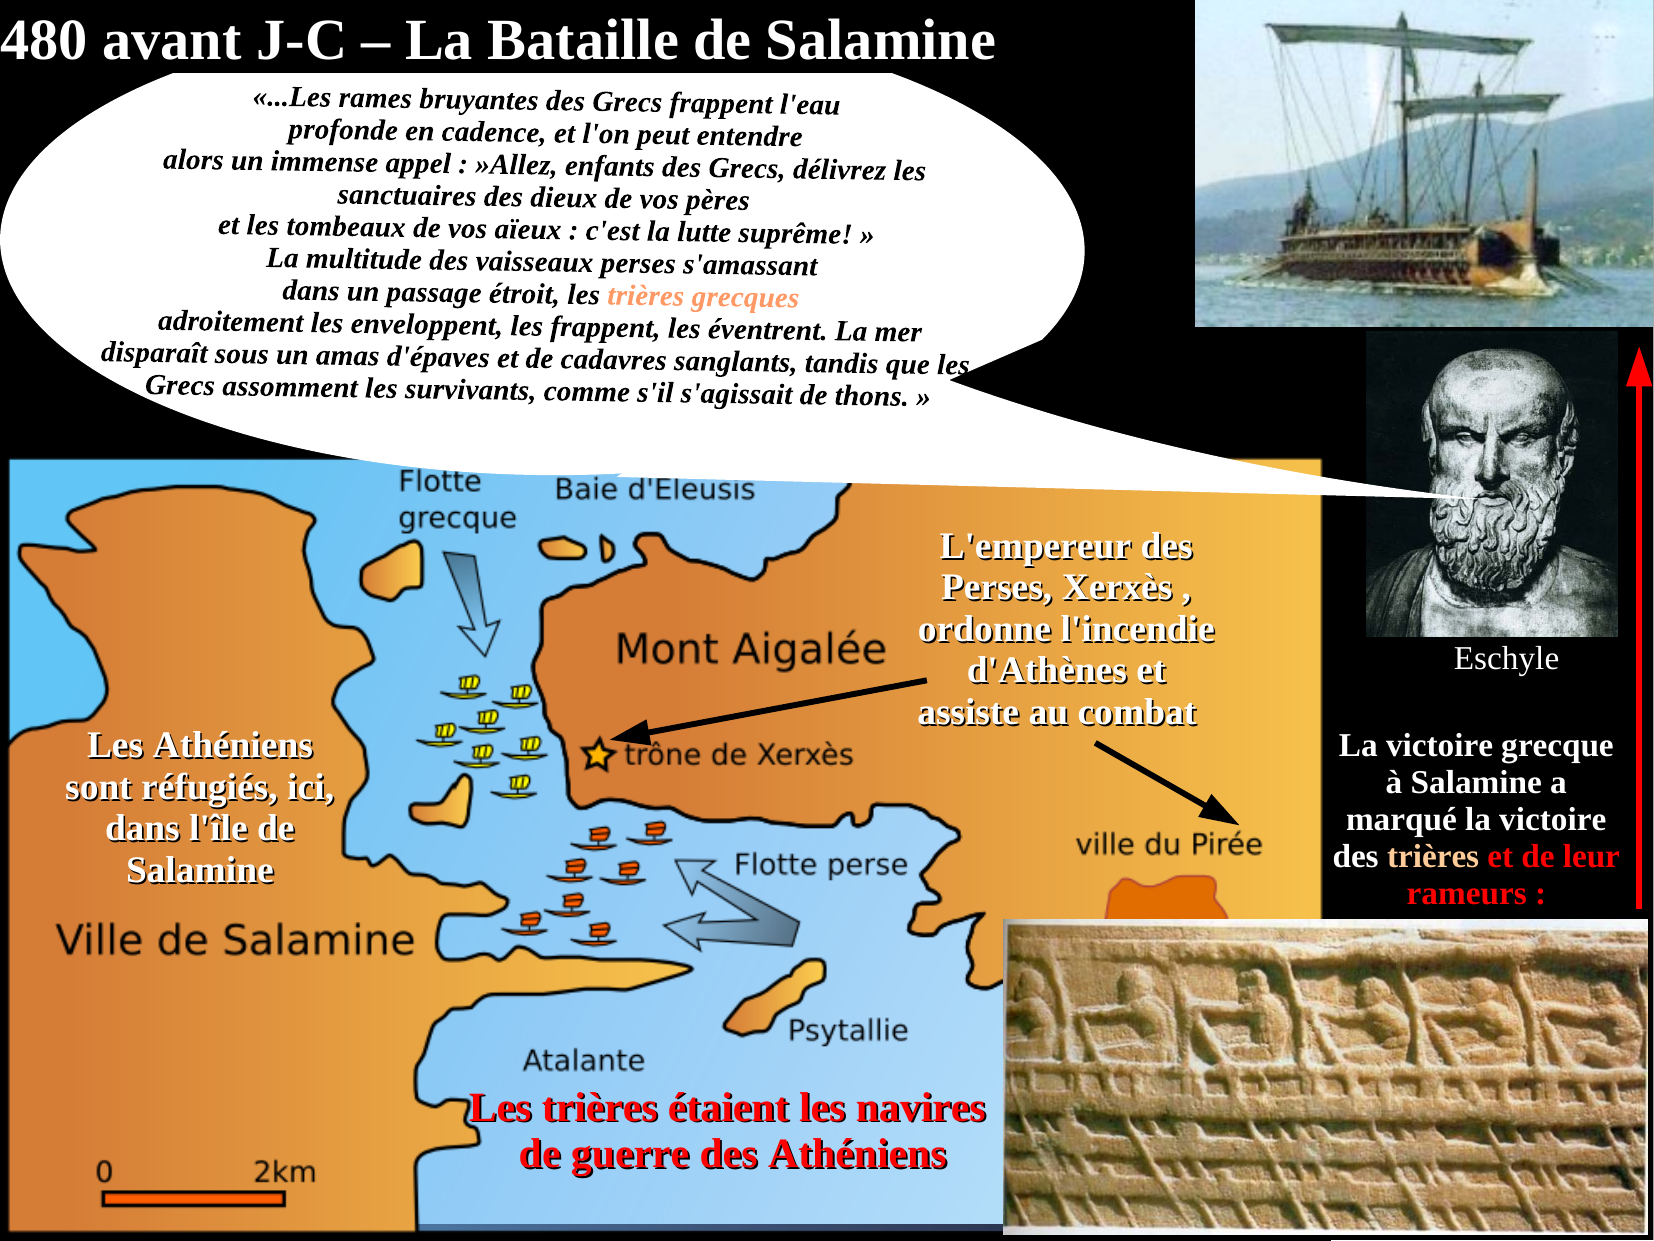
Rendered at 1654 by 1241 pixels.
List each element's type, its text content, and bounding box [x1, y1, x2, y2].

text_box Les Athéniens sont réfugiés, ici, dans l'île de Salamine [54, 724, 346, 900]
text_box [616, 380, 1487, 500]
text_box L'empereur des Perses, Xerxès , ordonne l'incendie d'Athènes et assiste au combat [911, 524, 1222, 765]
picture [1194, 450, 1331, 478]
text_box «...Les rames bruyantes des Grecs frappent l'eau profonde en cadence, et l'on peut entendre alors un immense appel : »Allez, enfants des Grecs, délivrez les sanctuaires des dieux de vos pères et les tombeaux de vos aïeux : c'est la lutte suprême! » La multitude des vaisseaux perses s'amassant dans un passage étroit, les trières grecques adroitement les enveloppent, les frappent, les éventrent. La mer disparaît sous un amas d'épaves et de cadavres sanglants, tandis que les Grecs assomment les survivants, comme s'il s'agissait de thons. » [0, 73, 1085, 476]
text_box 480 avant J-C – La Bataille de Salamine [0, 7, 1026, 73]
picture [1366, 331, 1618, 637]
text_box La victoire grecque à Salamine a marqué la victoire des trières et de leur rameurs : [1330, 726, 1623, 916]
text_box Les trières étaient les navires de guerre des Athéniens [443, 1083, 1023, 1179]
picture [1195, 0, 1654, 328]
text_box Eschyle [1425, 640, 1588, 679]
picture [0, 450, 1648, 1241]
